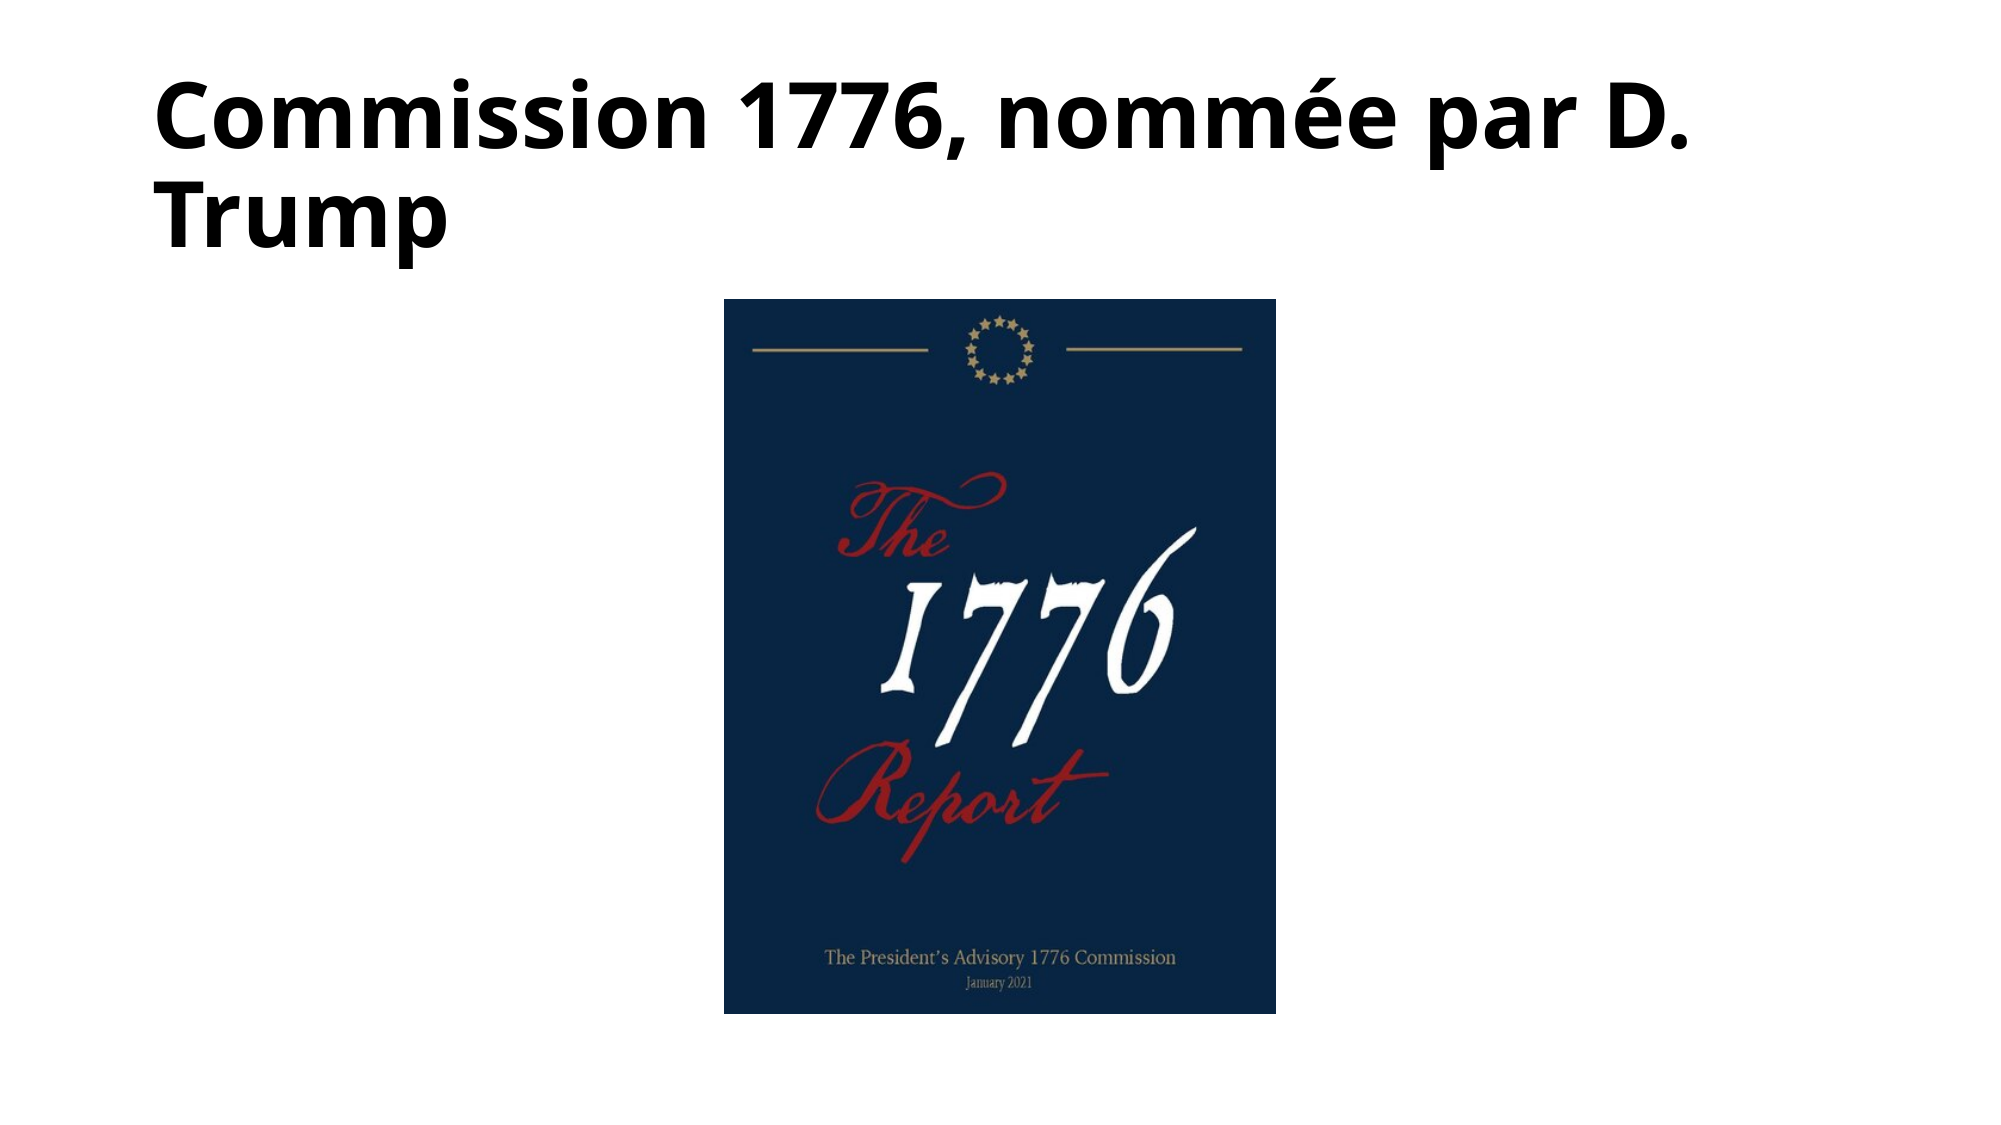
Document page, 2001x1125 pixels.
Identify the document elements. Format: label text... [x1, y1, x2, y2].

picture [724, 299, 1276, 1014]
title Commission 1776, nommée par D. Trump [137, 59, 1863, 278]
